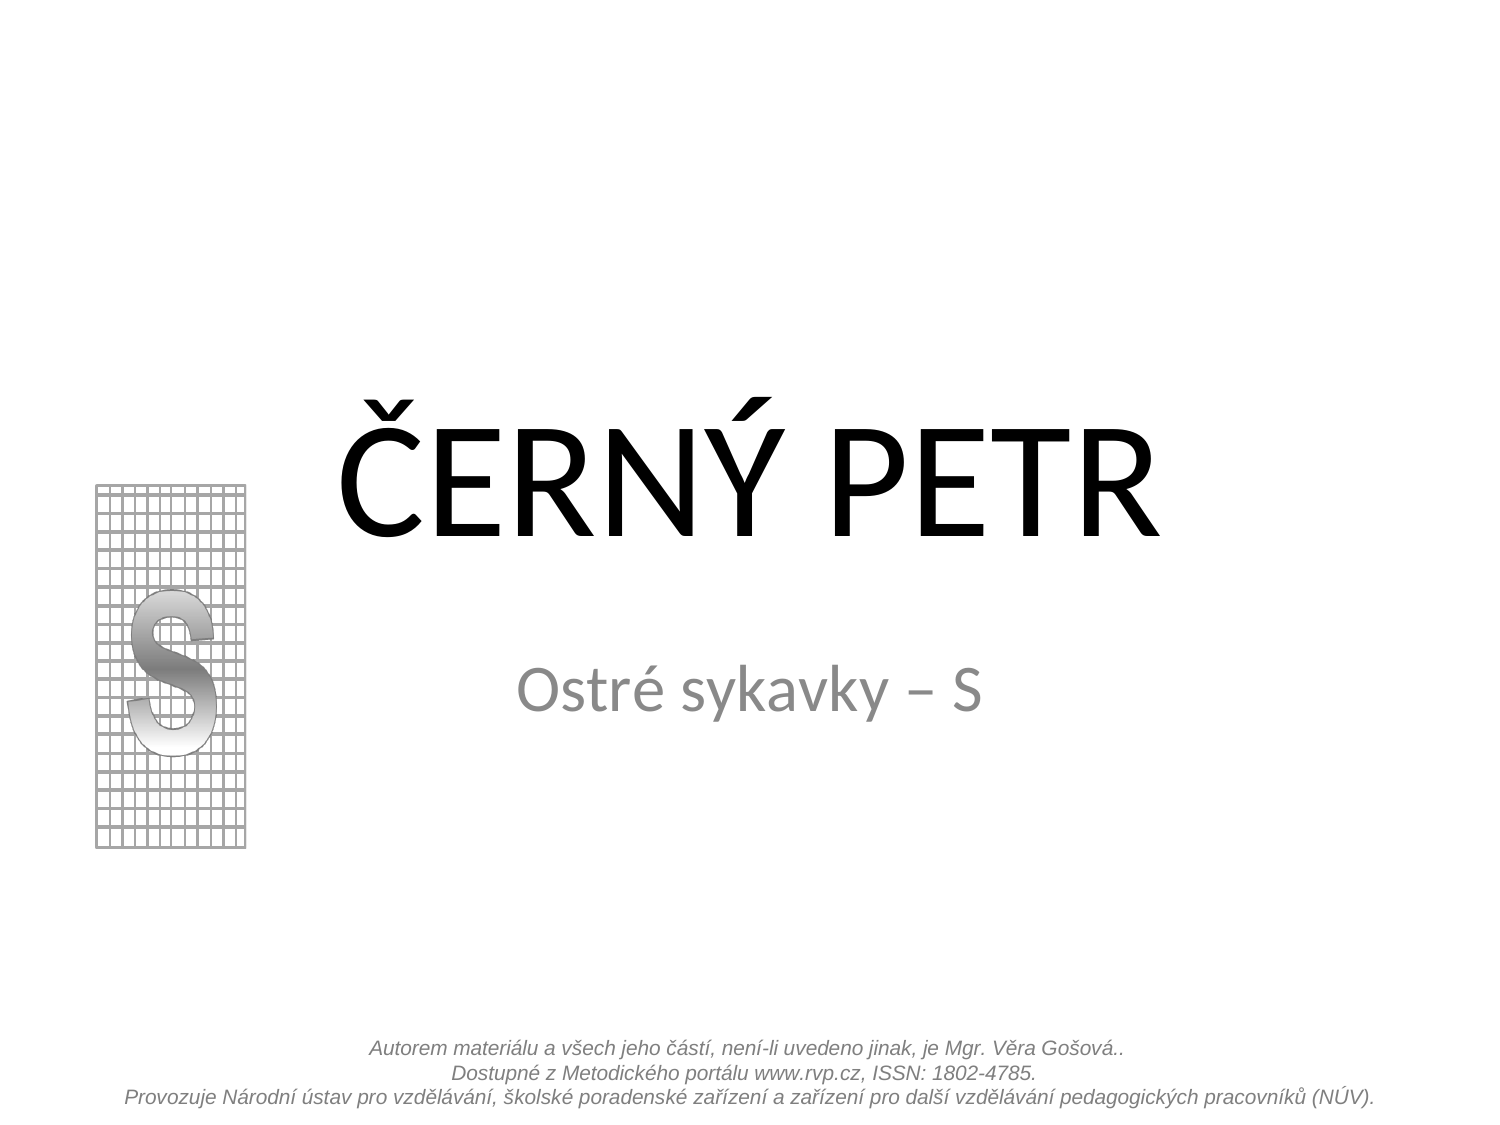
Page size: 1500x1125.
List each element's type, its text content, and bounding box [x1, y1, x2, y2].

title ČERNÝ PETR [112, 349, 1388, 591]
text_box Ostré sykavky – S [316, 637, 1276, 926]
text_box Autorem materiálu a všech jeho částí, není-li uvedeno jinak, je Mgr. Věra Gošová.. Dostupné z Metodického portálu www.rvp.cz, ISSN: 1802-4785. Provozuje Národní ústav pro vzdělávání, školské poradenské zařízení a zařízení pro další vzdělávání pedagogických pracovníků (NÚV). [0, 1026, 1500, 1117]
picture [29, 467, 316, 940]
